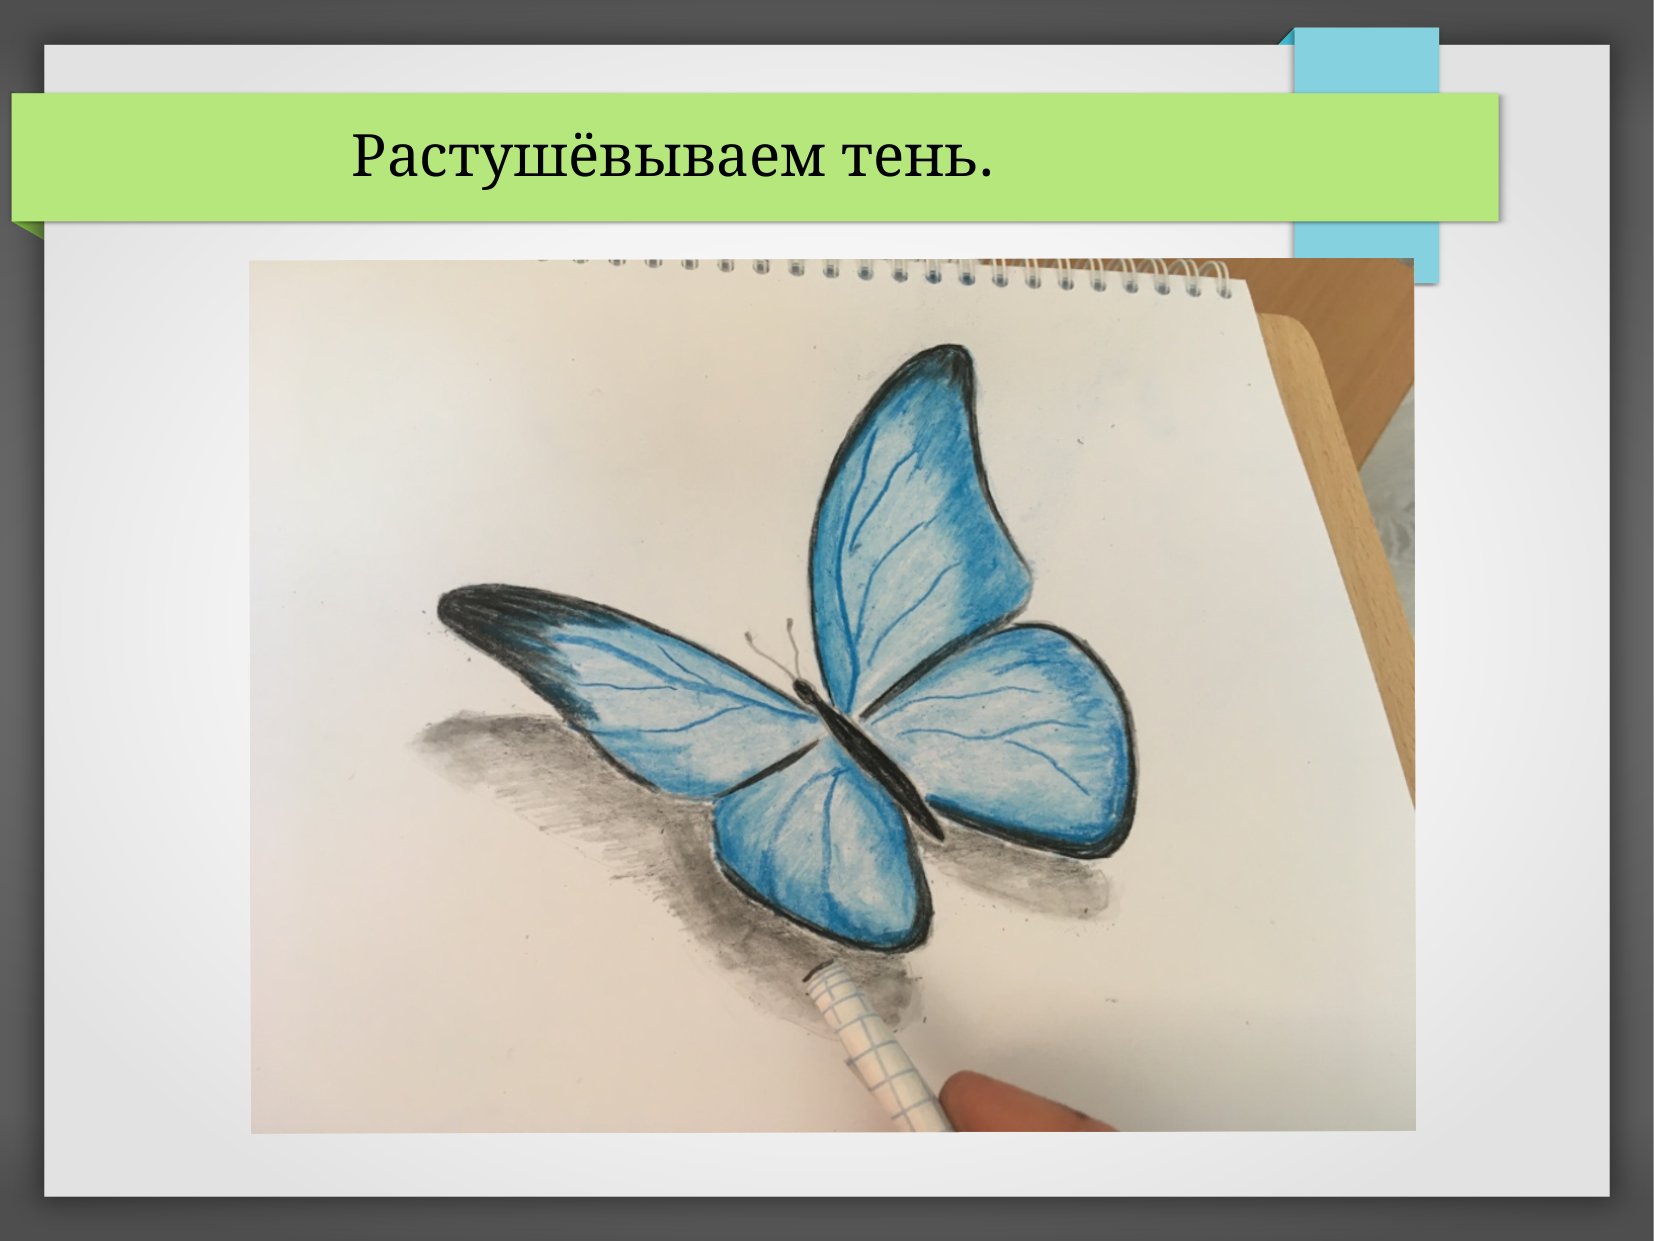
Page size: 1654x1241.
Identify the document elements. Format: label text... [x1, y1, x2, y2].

picture [0, 0, 1654, 1241]
title Растушёвываем тень. [82, 94, 1264, 213]
